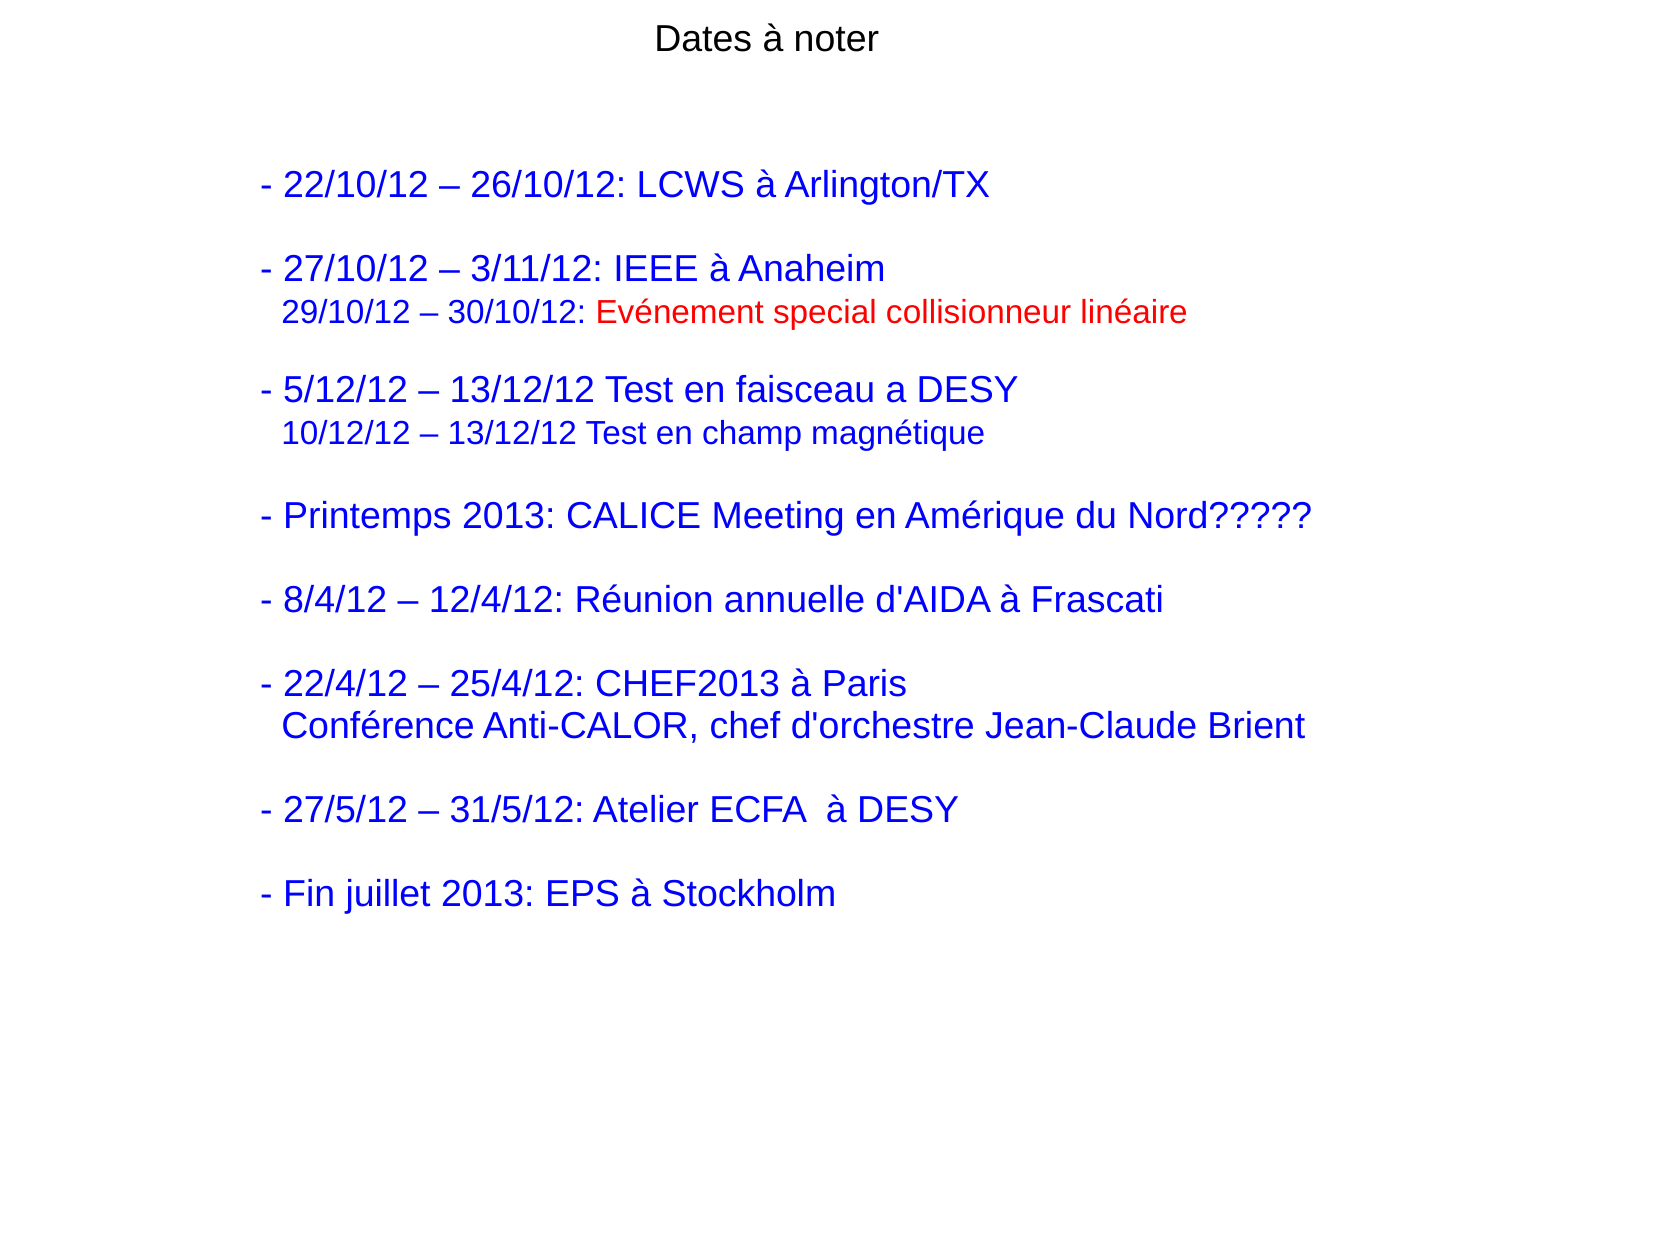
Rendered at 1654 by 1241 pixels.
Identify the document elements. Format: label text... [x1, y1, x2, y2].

text_box - 22/10/12 – 26/10/12: LCWS à Arlington/TX - 27/10/12 – 3/11/12: IEEE à Anaheim 29/10/12 – 30/10/12: Evénement special collisionneur linéaire - 5/12/12 – 13/12/12 Test en faisceau a DESY 10/12/12 – 13/12/12 Test en champ magnétique - Printemps 2013: CALICE Meeting en Amérique du Nord????? - 8/4/12 – 12/4/12: Réunion annuelle d'AIDA à Frascati - 22/4/12 – 25/4/12: CHEF2013 à Paris Conférence Anti-CALOR, chef d'orchestre Jean-Claude Brient - 27/5/12 – 31/5/12: Atelier ECFA à DESY - Fin juillet 2013: EPS à Stockholm [245, 155, 1330, 922]
text_box Dates à noter [639, 9, 895, 67]
